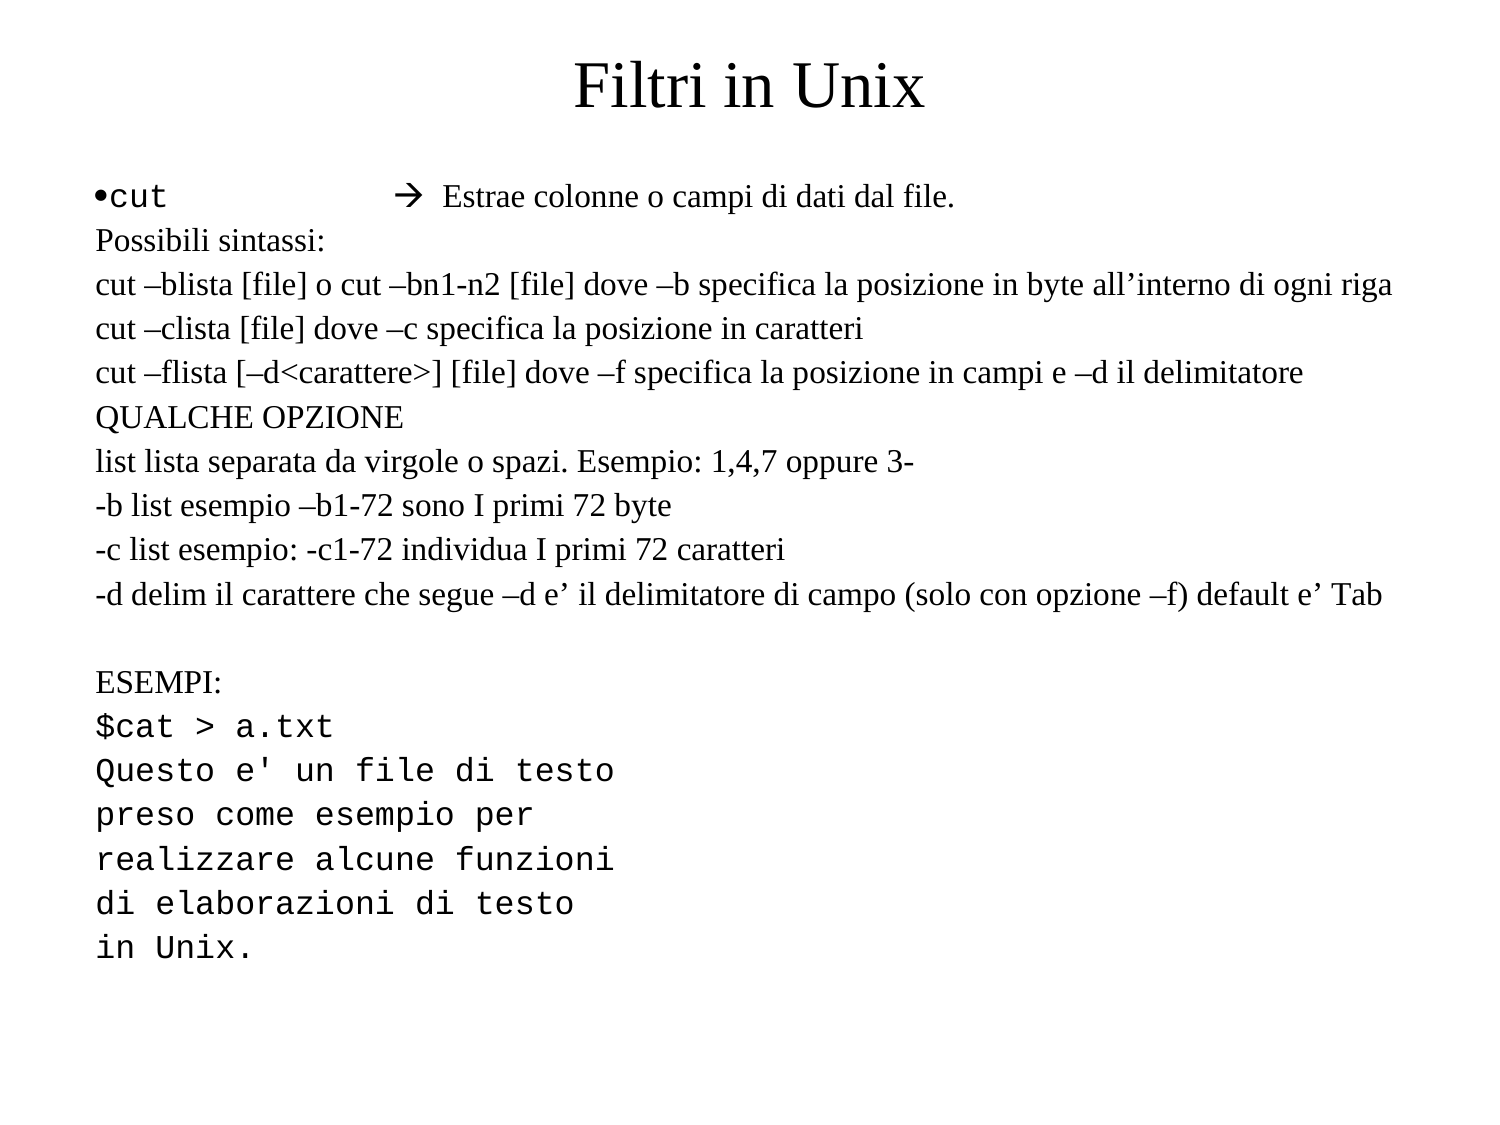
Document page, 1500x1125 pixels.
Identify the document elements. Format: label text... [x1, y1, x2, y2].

title Filtri in Unix [112, 0, 1388, 171]
list cut  Estrae colonne o campi di dati dal file. Possibili sintassi: cut –blista [file] o cut –bn1-n2 [file] dove –b specifica la posizione in byte all’interno di ogni riga cut –clista [file] dove –c specifica la posizione in caratteri cut –flista [–d<carattere>] [file] dove –f specifica la posizione in campi e –d il delimitatore QUALCHE OPZIONE list lista separata da virgole o spazi. Esempio: 1,4,7 oppure 3- -b list esempio –b1-72 sono I primi 72 byte -c list esempio: -c1-72 individua I primi 72 caratteri -d delim il carattere che segue –d e’ il delimitatore di campo (solo con opzione –f) default e’ Tab ESEMPI: $cat > a.txt Questo e' un file di testo preso come esempio per realizzare alcune funzioni di elaborazioni di testo in Unix. [79, 171, 1418, 975]
